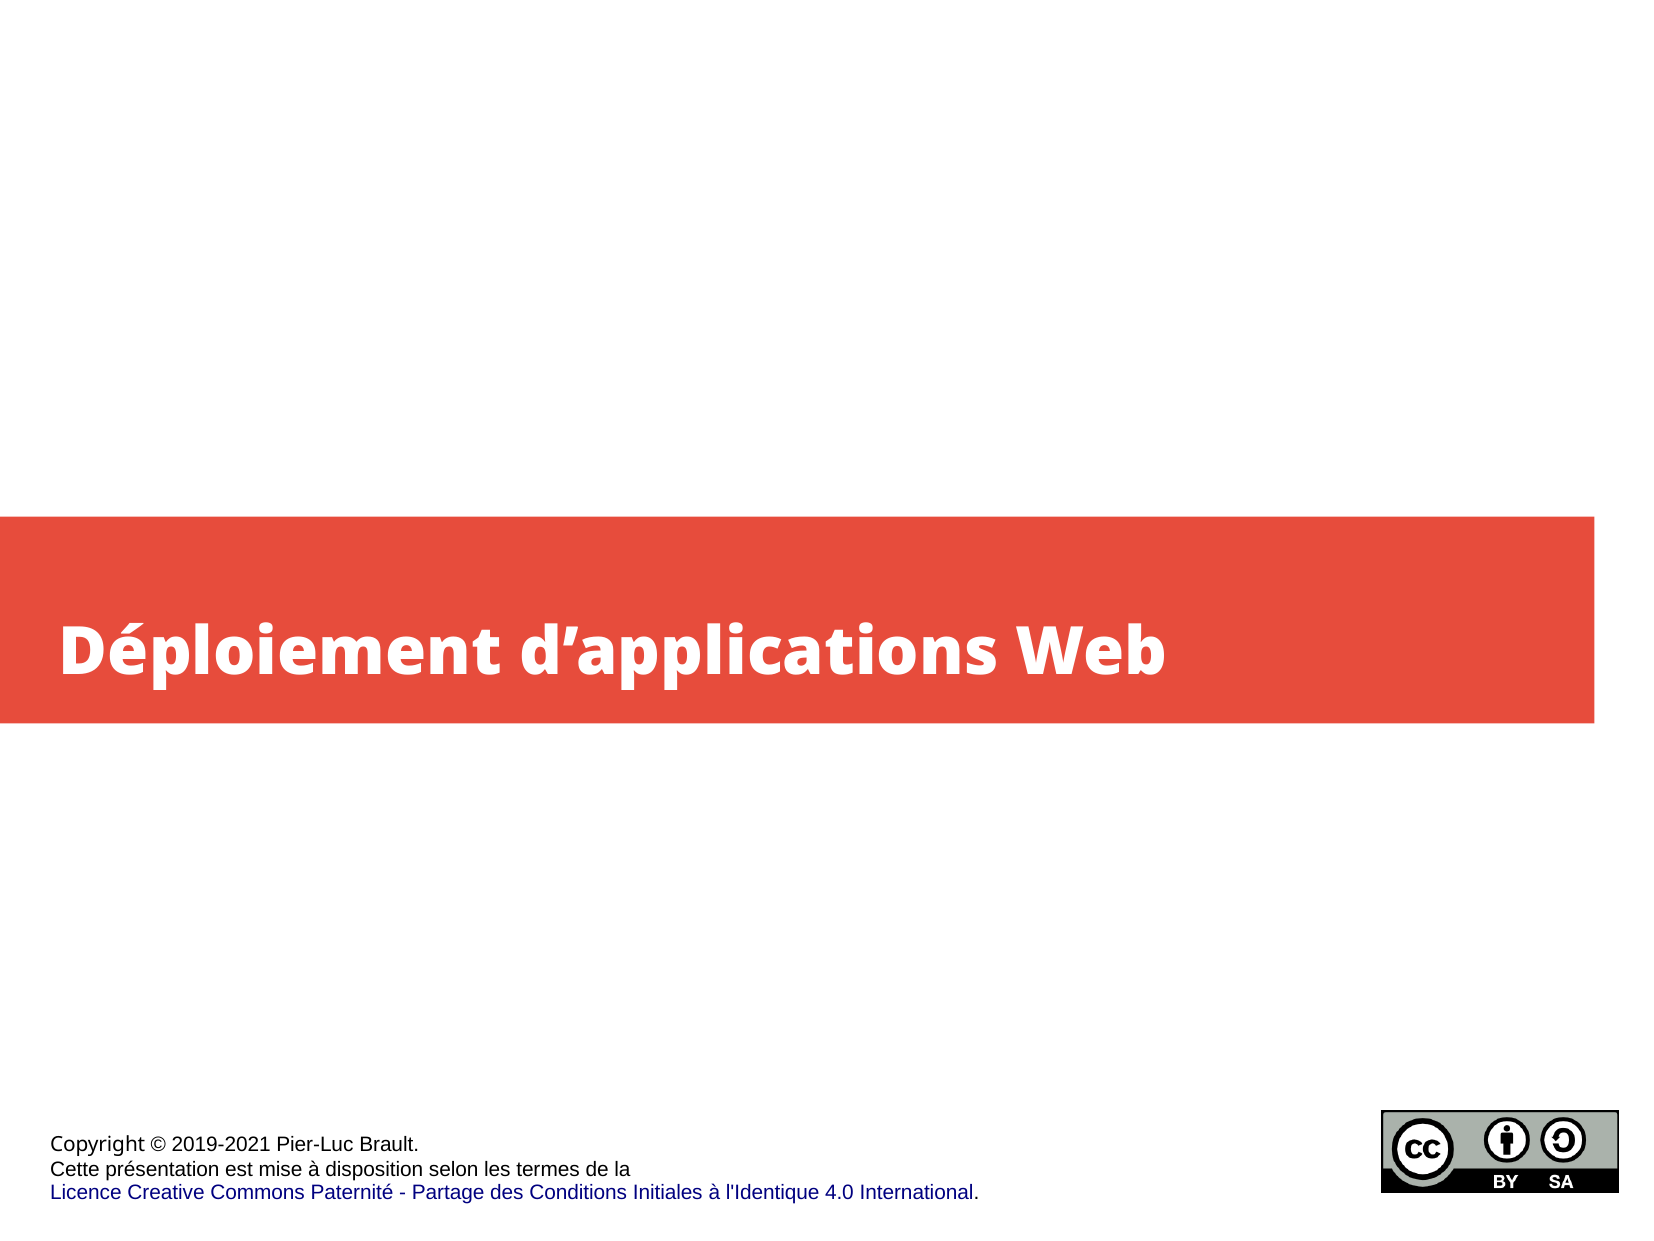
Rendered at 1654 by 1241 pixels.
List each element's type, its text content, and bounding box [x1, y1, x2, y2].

text_box Copyright © 2019-2021 Pier-Luc Brault. Cette présentation est mise à disposition selon les termes de la Licence Creative Commons Paternité - Partage des Conditions Initiales à l'Identique 4.0 International. [35, 1122, 1099, 1214]
picture [1381, 1110, 1619, 1193]
title Déploiement d’applications Web [59, 546, 1595, 694]
